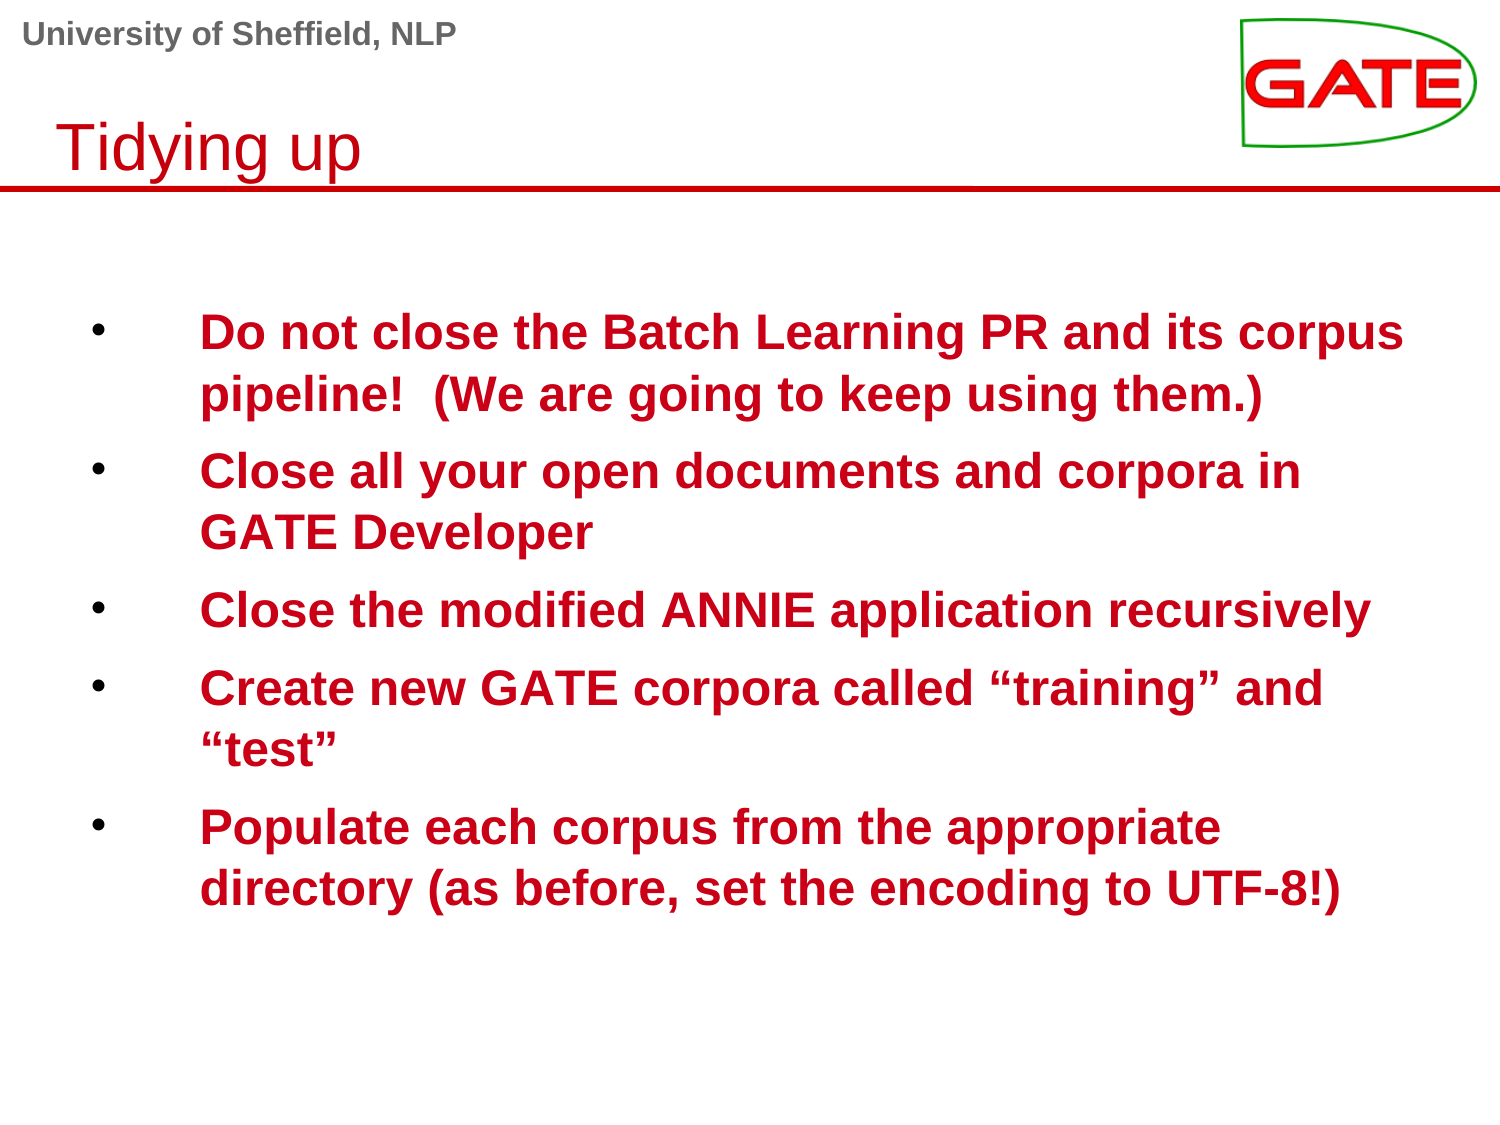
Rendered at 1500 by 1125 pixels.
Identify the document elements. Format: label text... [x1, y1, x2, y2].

title Tidying up [41, 30, 1391, 262]
picture [1240, 18, 1477, 148]
list Do not close the Batch Learning PR and its corpus pipeline! (We are going to keep using them.) Close all your open documents and corpora in GATE Developer Close the modified ANNIE application recursively Create new GATE corpora called “training” and “test” Populate each corpus from the appropriate directory (as before, set the encoding to UTF-8!) [75, 290, 1425, 1034]
